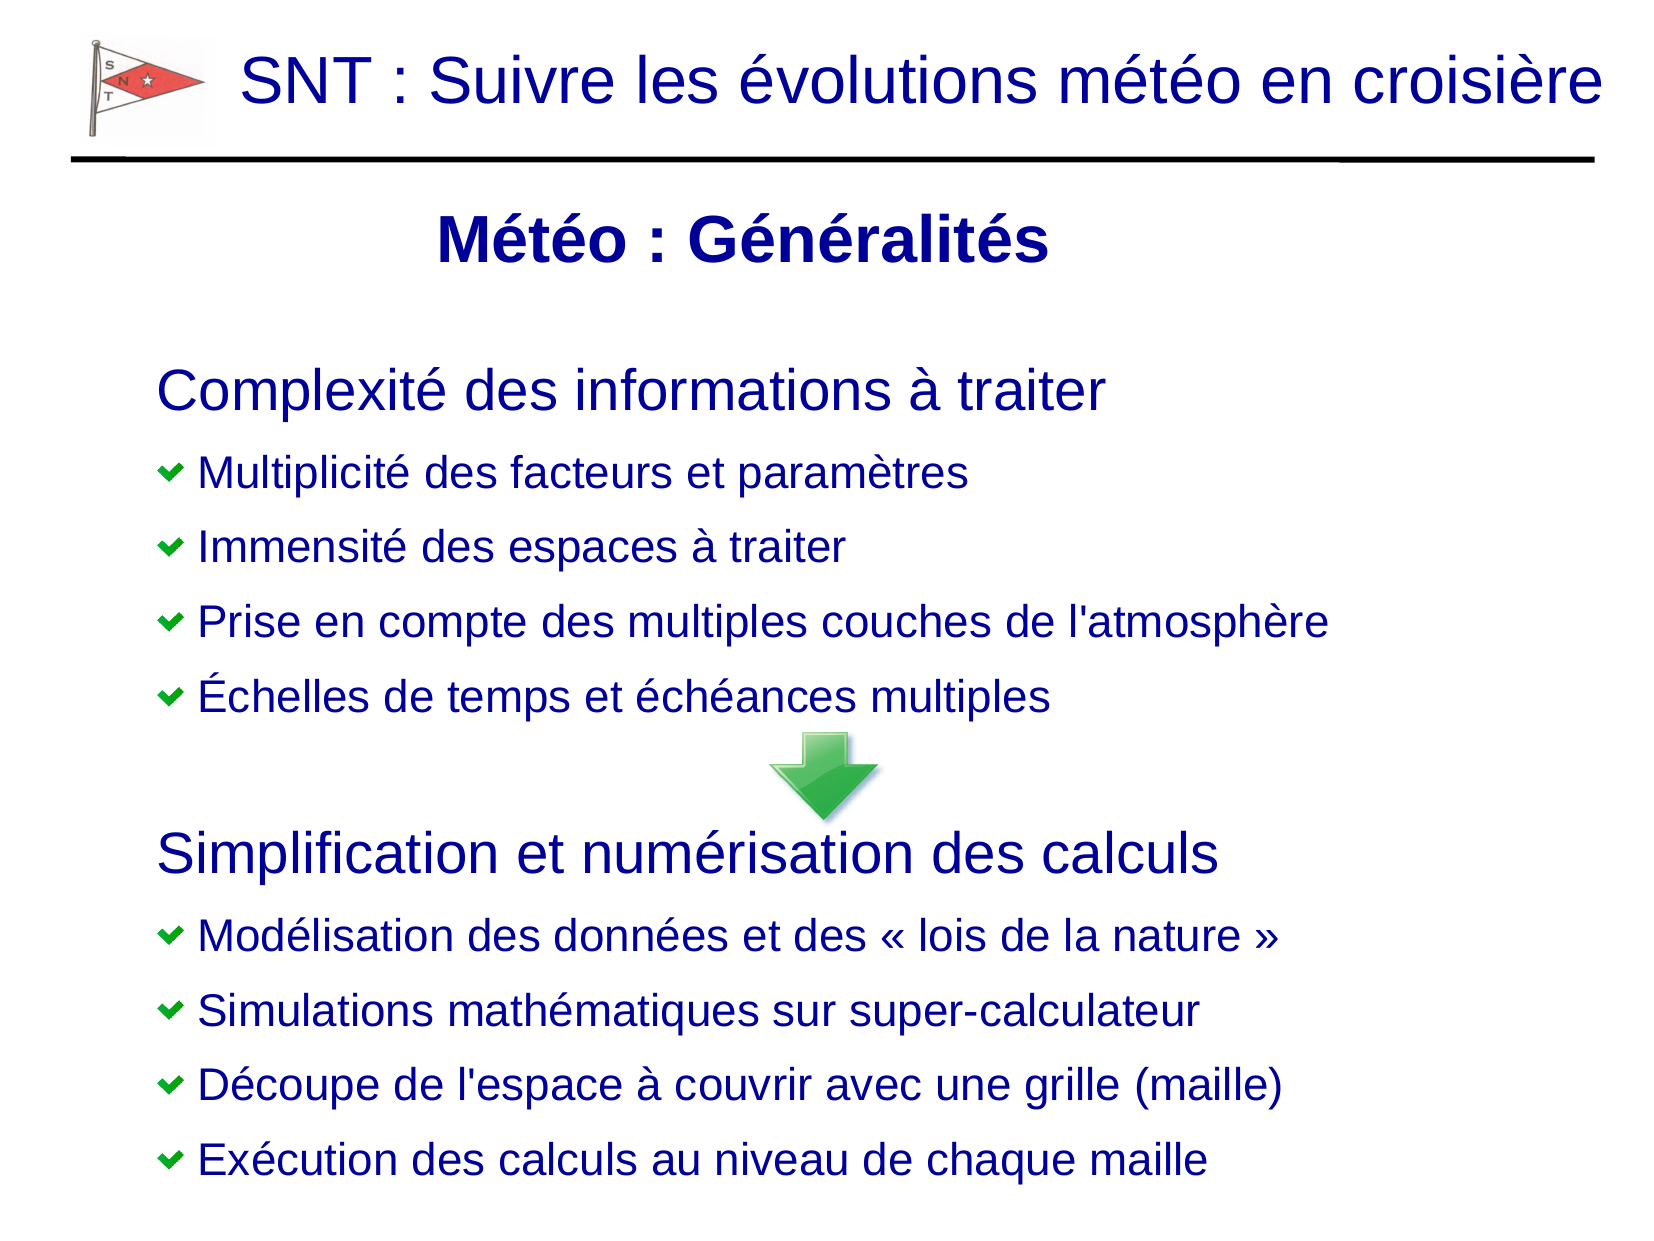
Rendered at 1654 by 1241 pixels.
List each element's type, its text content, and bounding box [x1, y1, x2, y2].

text_box SNT : Suivre les évolutions météo en croisière [224, 35, 1621, 126]
text_box Météo : Généralités Complexité des informations à traiter Multiplicité des facteurs et paramètres Immensité des espaces à traiter Prise en compte des multiples couches de l'atmosphère Échelles de temps et échéances multiples Simplification et numérisation des calculs Modélisation des données et des « lois de la nature » Simulations mathématiques sur super-calculateur Découpe de l'espace à couvrir avec une grille (maille) Exécution des calculs au niveau de chaque maille [141, 194, 1453, 1191]
picture [760, 722, 894, 837]
